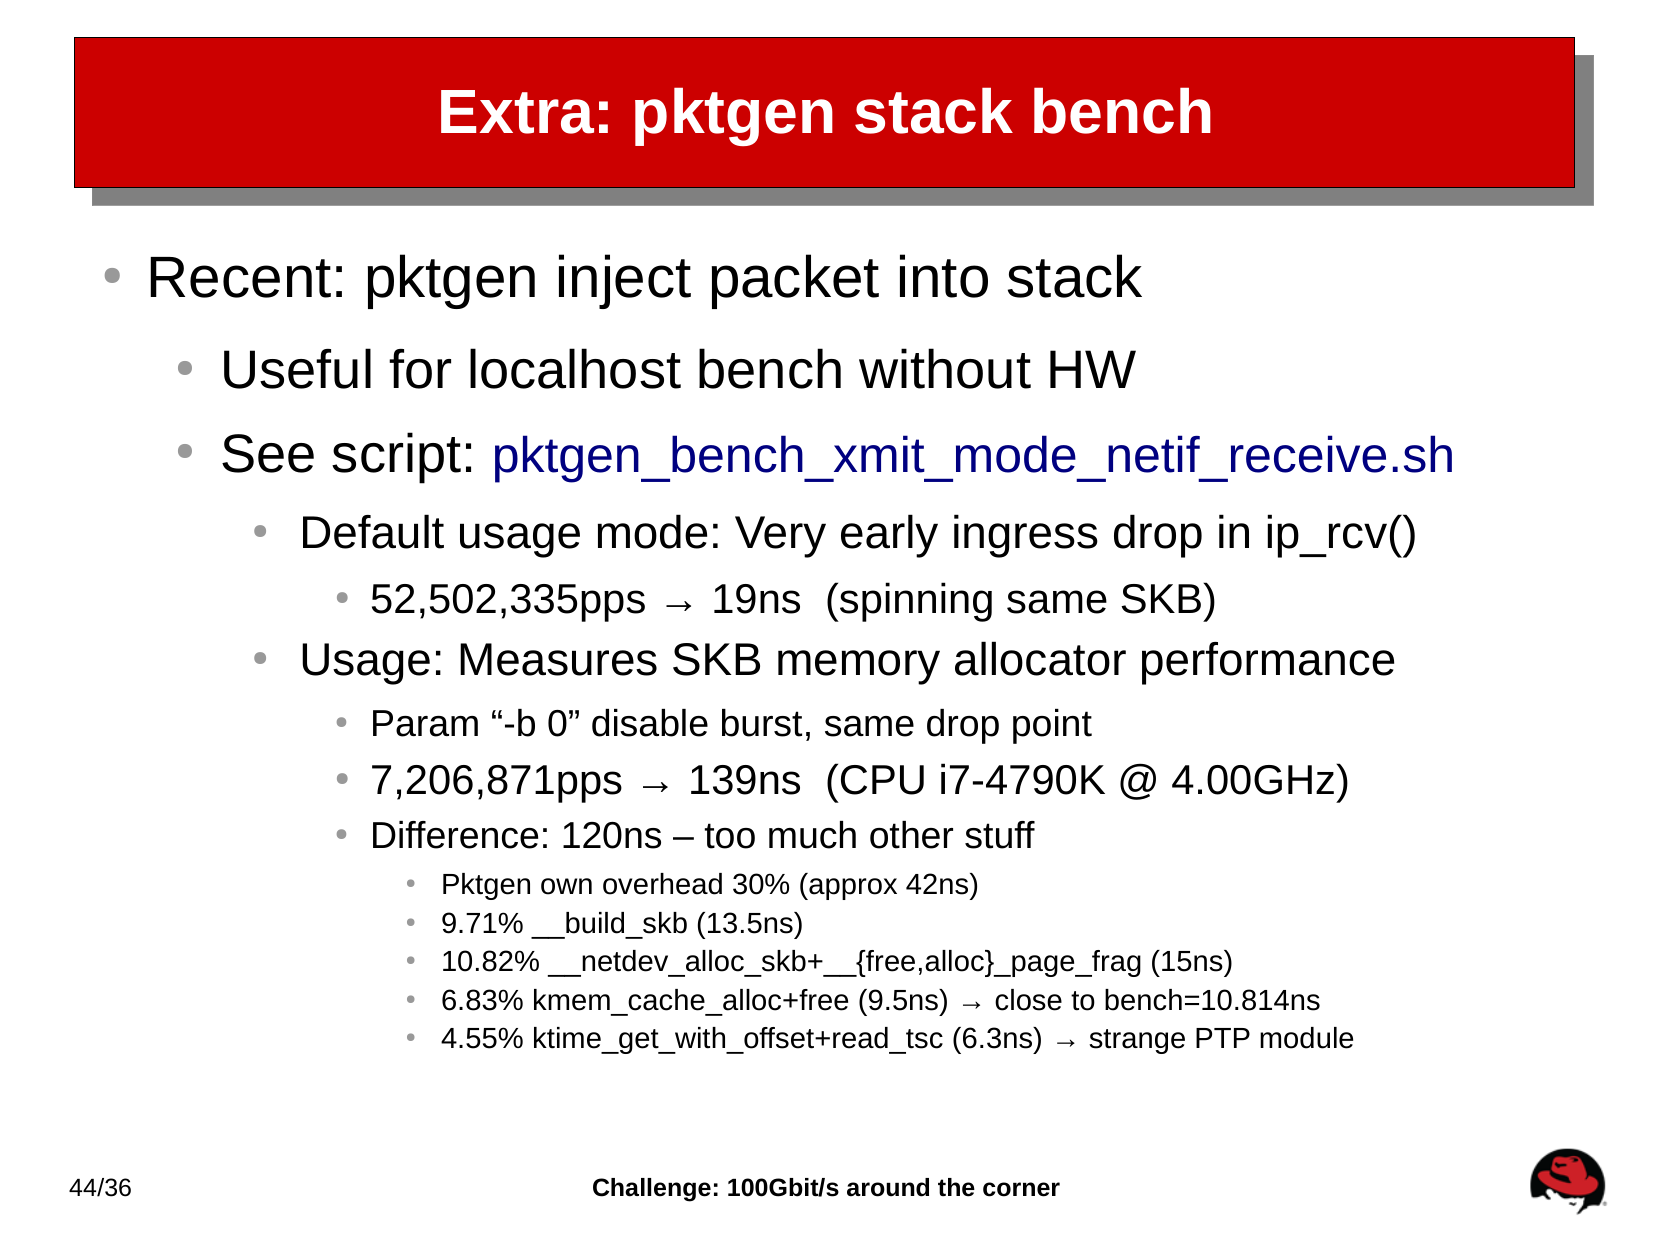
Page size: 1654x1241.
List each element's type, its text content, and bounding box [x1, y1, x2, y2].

list Recent: pktgen inject packet into stack Useful for localhost bench without HW See script: pktgen_bench_xmit_mode_netif_receive.sh Default usage mode: Very early ingress drop in ip_rcv() 52,502,335pps → 19ns (spinning same SKB) Usage: Measures SKB memory allocator performance Param “-b 0” disable burst, same drop point 7,206,871pps → 139ns (CPU i7-4790K @ 4.00GHz) Difference: 120ns – too much other stuff Pktgen own overhead 30% (approx 42ns) 9.71% __build_skb (13.5ns) 10.82% __netdev_alloc_skb+__{free,alloc}_page_frag (15ns) 6.83% kmem_cache_alloc+free (9.5ns) → close to bench=10.814ns 4.55% ktime_get_with_offset+read_tsc (6.3ns) → strange PTP module [86, 244, 1575, 1184]
title Extra: pktgen stack bench [82, 37, 1571, 188]
picture [1529, 1146, 1613, 1224]
